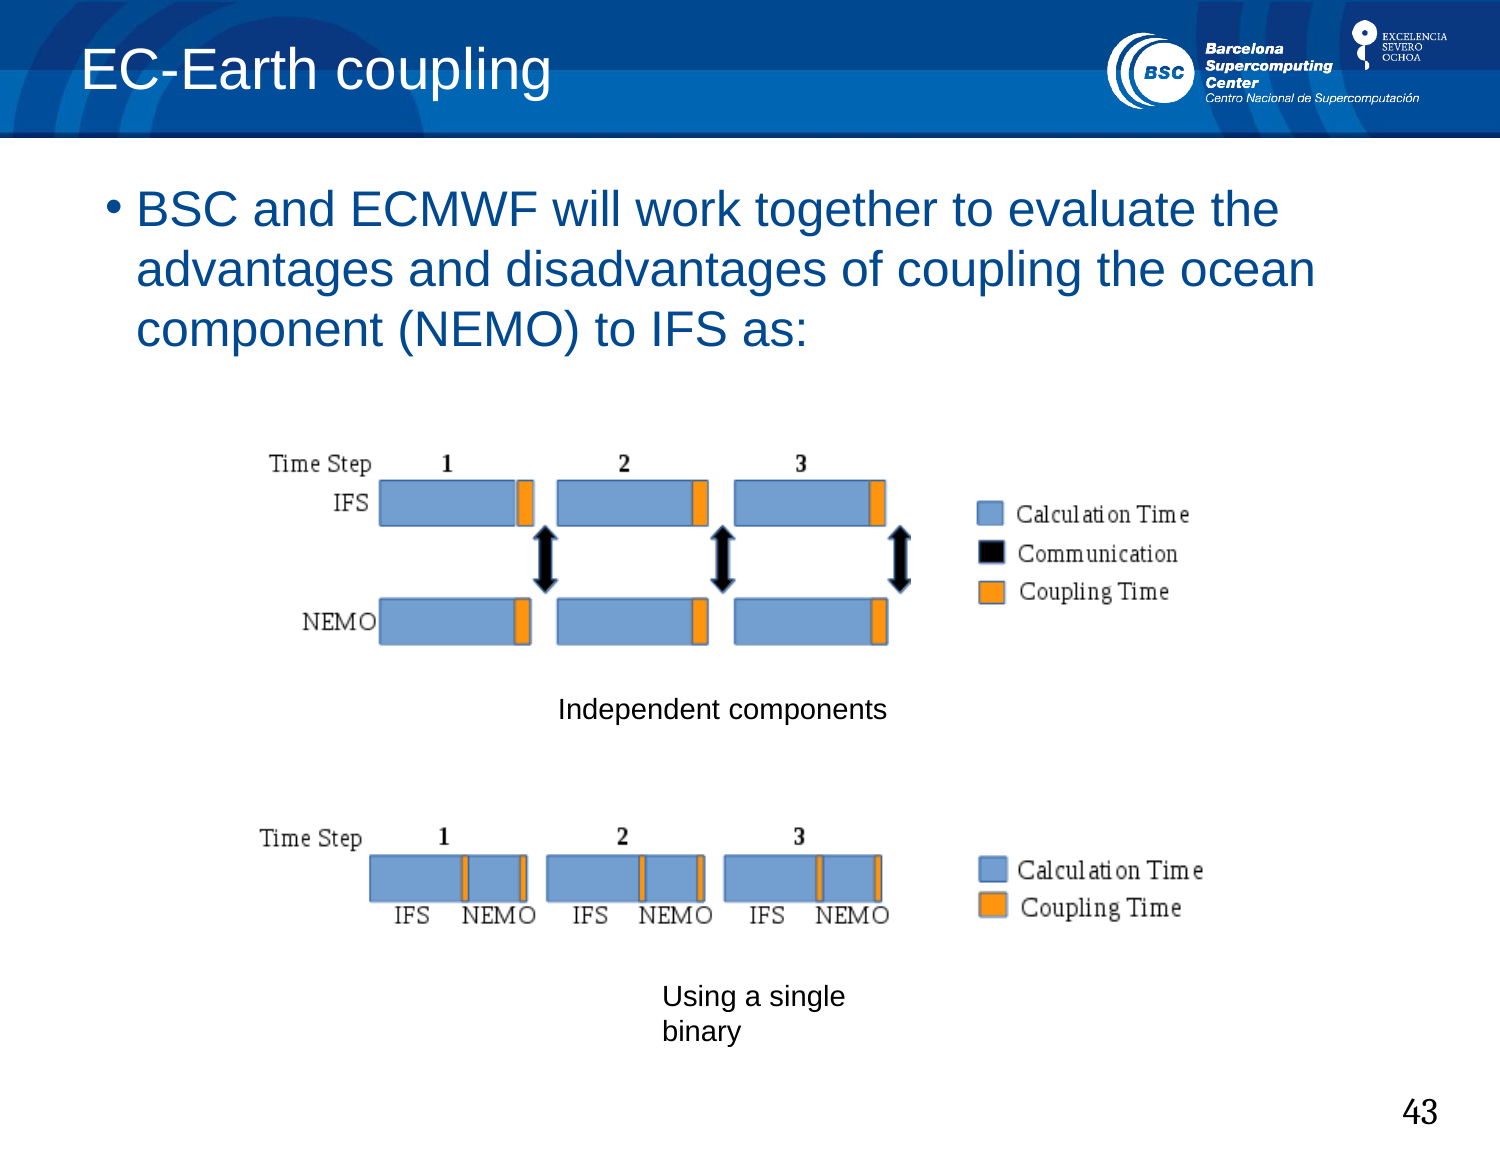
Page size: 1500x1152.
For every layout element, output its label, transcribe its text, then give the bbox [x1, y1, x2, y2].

list BSC and ECMWF will work together to evaluate the advantages and disadvantages of coupling the ocean component (NEMO) to IFS as: [64, 161, 1432, 1068]
picture [0, 0, 1500, 138]
title EC-Earth coupling [65, 23, 1081, 138]
